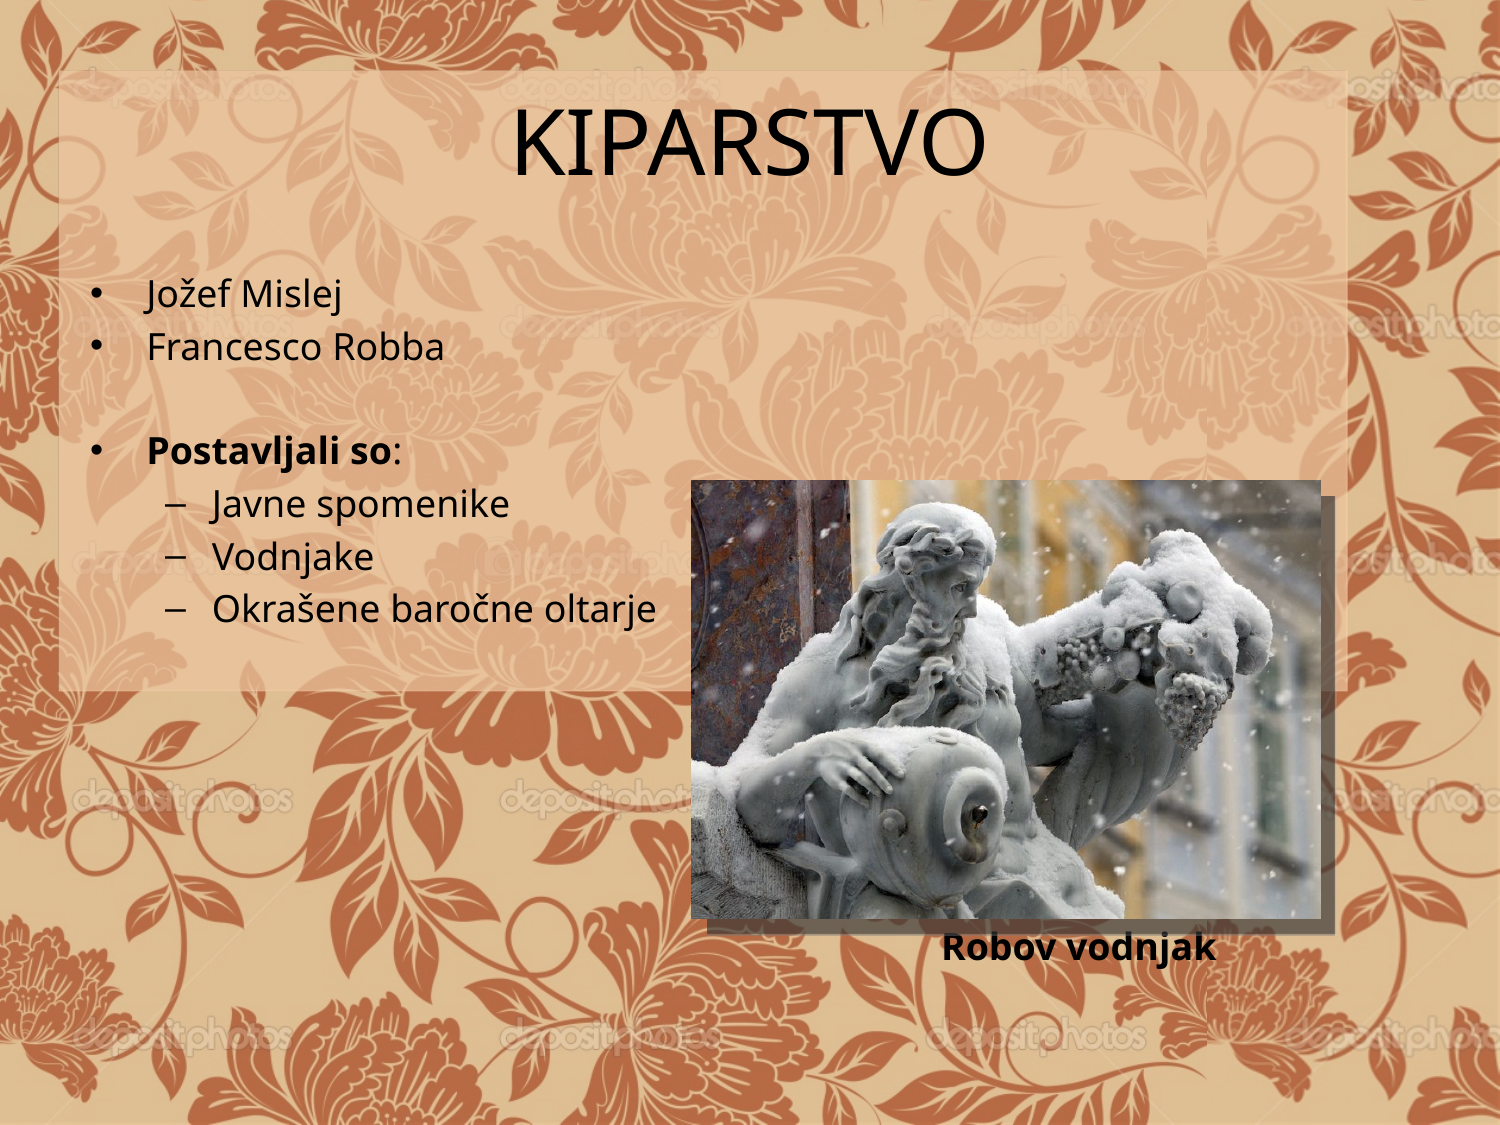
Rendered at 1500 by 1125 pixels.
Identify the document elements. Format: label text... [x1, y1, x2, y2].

picture [691, 480, 1321, 919]
list Jožef Mislej Francesco Robba Postavljali so: Javne spomenike Vodnjake Okrašene baročne oltarje [75, 262, 1425, 739]
text_box Robov vodnjak [0, 0, 1500, 1125]
text_box [58, 70, 1348, 692]
title KIPARSTVO [75, 45, 1425, 233]
